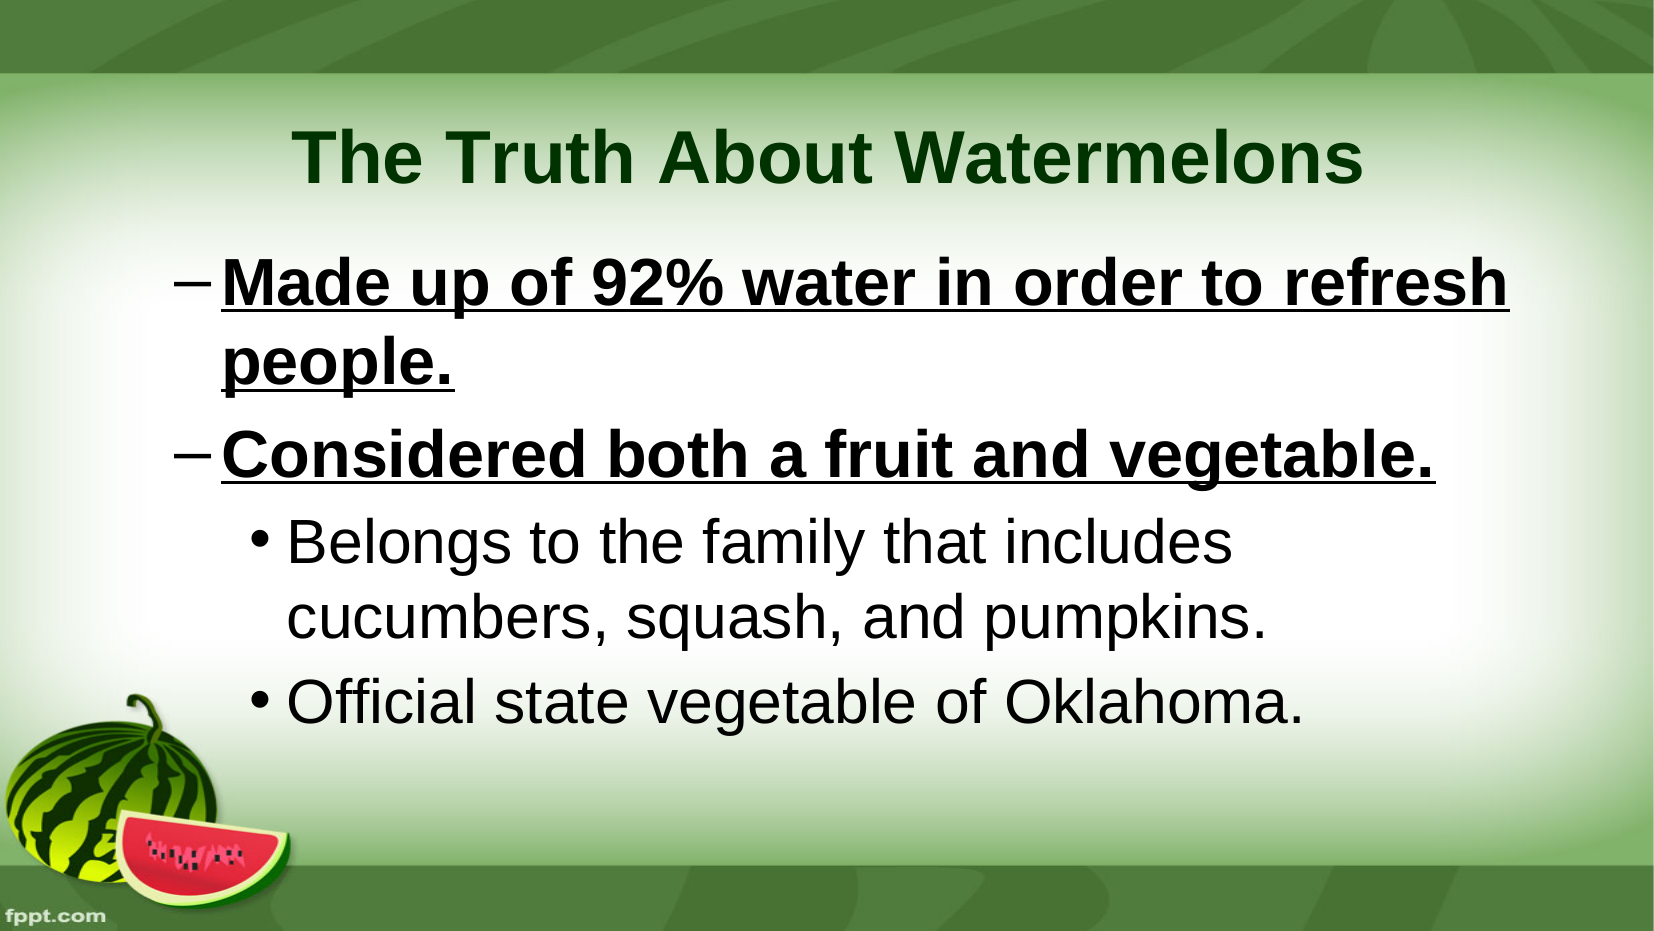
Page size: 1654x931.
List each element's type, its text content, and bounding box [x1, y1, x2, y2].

picture [0, 0, 1654, 931]
title The Truth About Watermelons [84, 75, 1573, 230]
list Made up of 92% water in order to refresh people. Considered both a fruit and vegetable. Belongs to the family that includes cucumbers, squash, and pumpkins. Official state vegetable of Oklahoma. [84, 230, 1573, 856]
